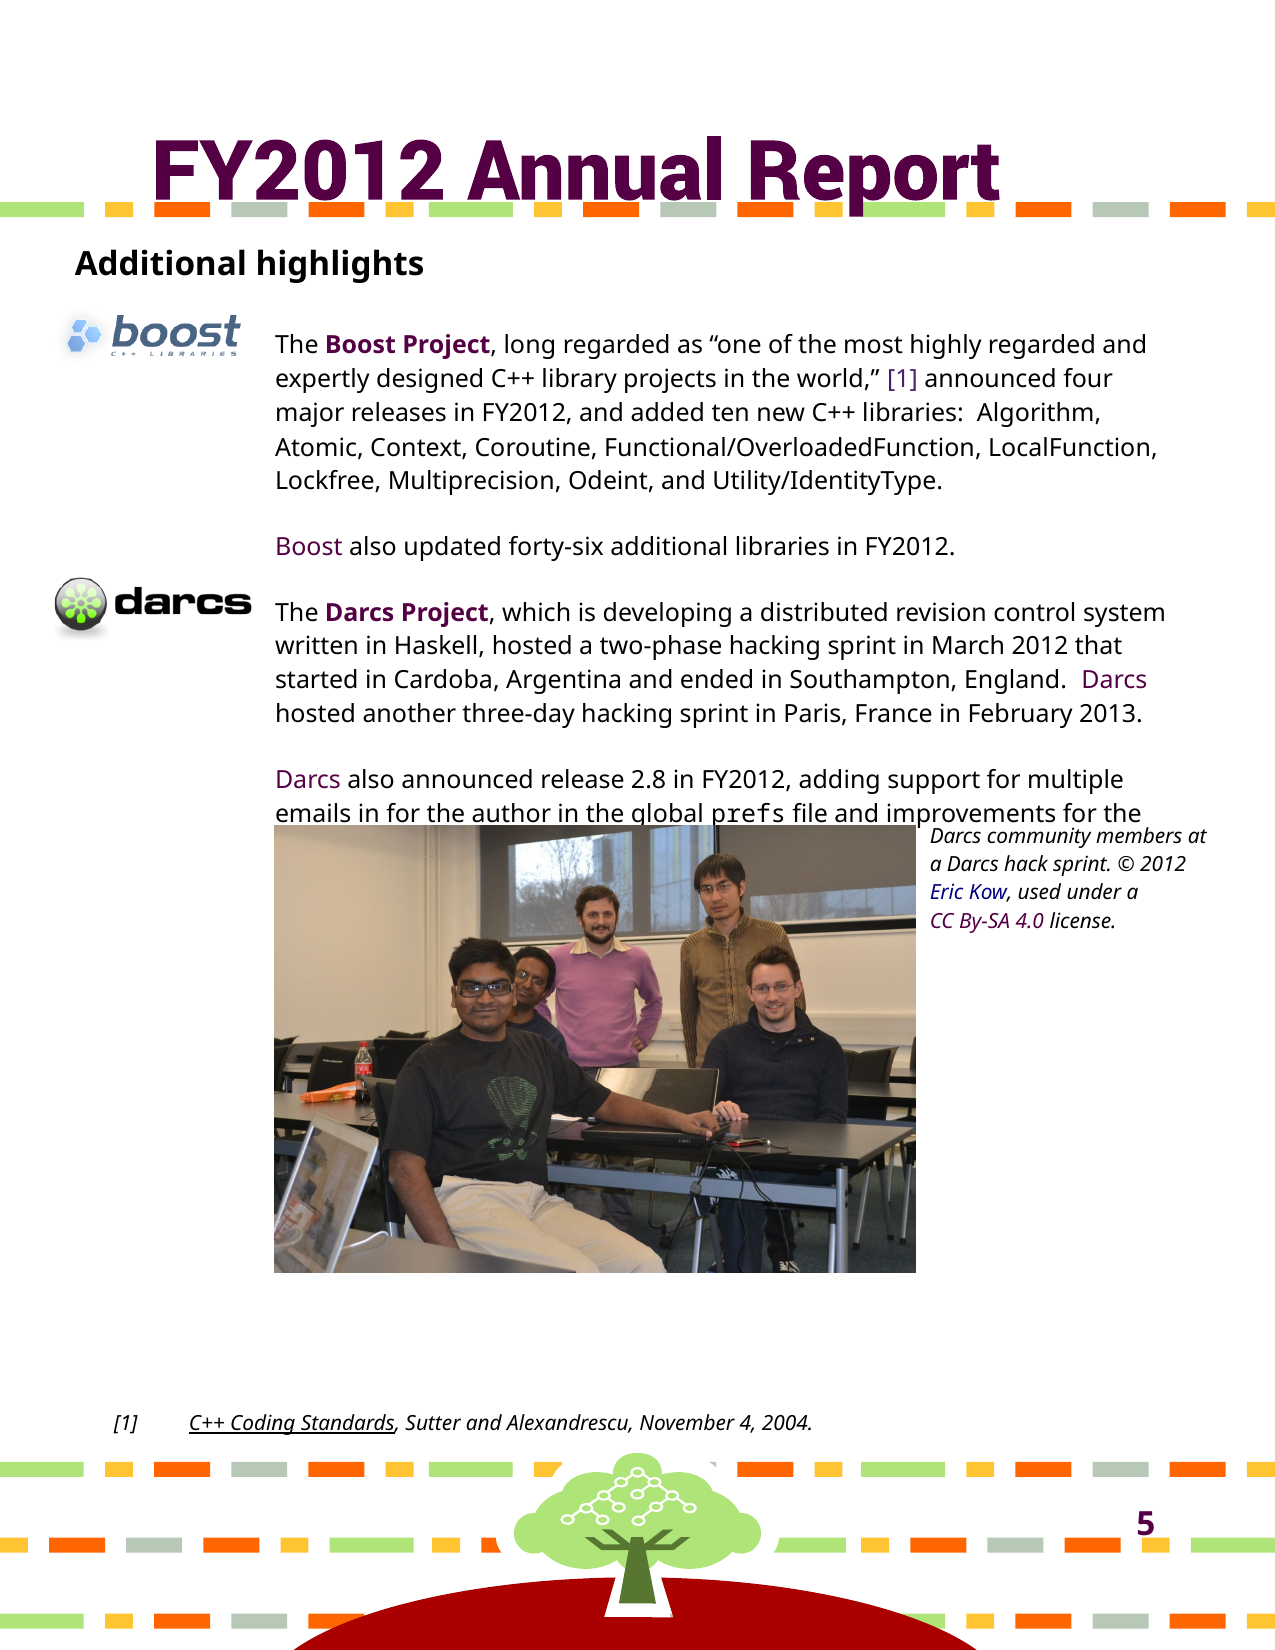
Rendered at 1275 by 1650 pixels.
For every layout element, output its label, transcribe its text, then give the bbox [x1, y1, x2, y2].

list The Boost Project, long regarded as “one of the most highly regarded and expertly designed C++ library projects in the world,” [1] announced four major releases in FY2012, and added ten new C++ libraries: Algorithm, Atomic, Context, Coroutine, Functional/OverloadedFunction, LocalFunction, Lockfree, Multiprecision, Odeint, and Utility/IdentityType. Boost also updated forty-six additional libraries in FY2012. The Darcs Project, which is developing a distributed revision control system written in Haskell, hosted a two-phase hacking sprint in March 2012 that started in Cardoba, Argentina and ended in Southampton, England. Darcs hosted another three-day hacking sprint in Paris, France in February 2013. Darcs also announced release 2.8 in FY2012, adding support for multiple emails in for the author in the global prefs file and improvements for the workflow for sending patches by email. [274, 261, 1187, 814]
text_box [1] C++ Coding Standards, Sutter and Alexandrescu, November 4, 2004. [99, 1400, 818, 1467]
picture [274, 825, 916, 1273]
picture [51, 303, 256, 367]
picture [47, 570, 261, 641]
text_box Darcs community members at a Darcs hack sprint. © 2012 Eric Kow, used under a CC By-SA 4.0 license. [915, 813, 1275, 931]
list Additional highlights [74, 239, 1197, 420]
